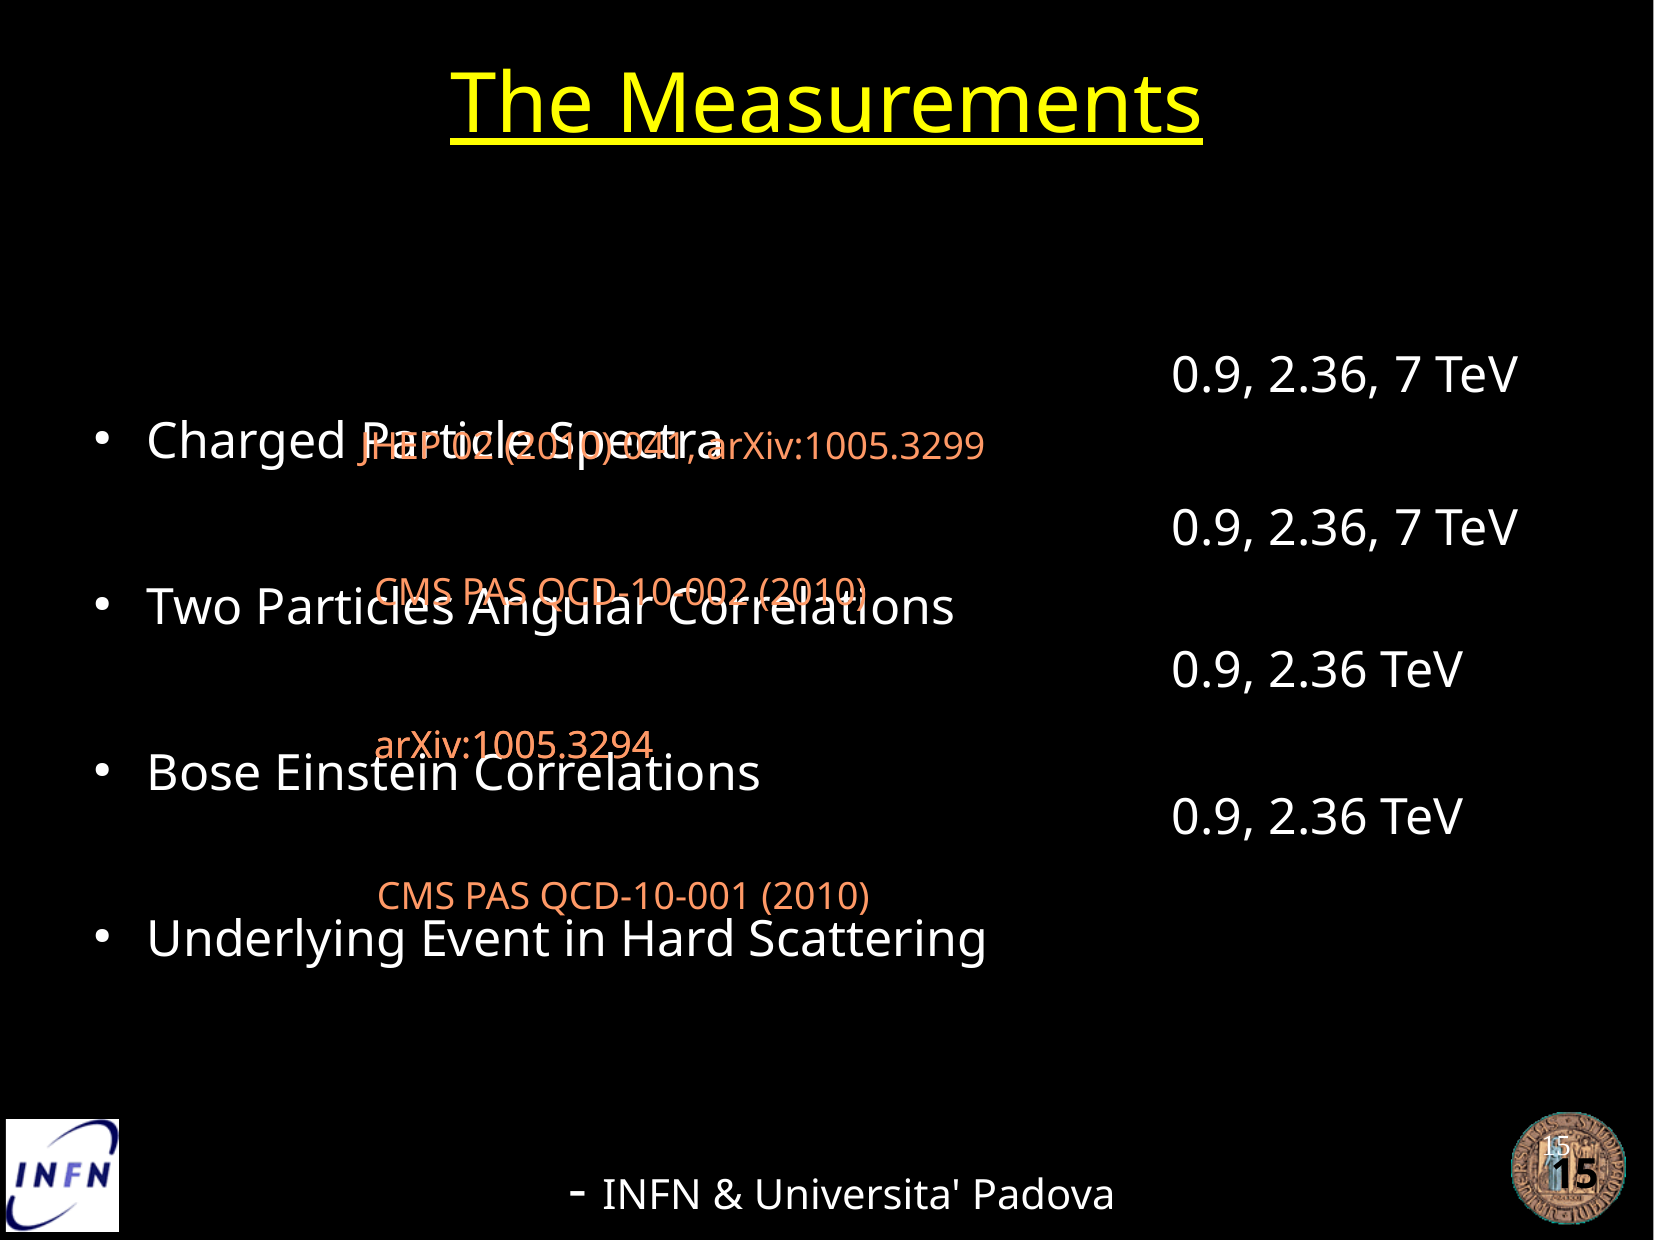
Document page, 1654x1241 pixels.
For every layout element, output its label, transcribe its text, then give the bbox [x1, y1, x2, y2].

text_box 0.9, 2.36 TeV [1157, 626, 1515, 700]
picture [1511, 1111, 1626, 1226]
text_box arXiv:1005.3294 [359, 711, 833, 771]
title The Measurements [82, 43, 1571, 157]
text_box CMS PAS QCD-10-001 (2010) [362, 862, 938, 922]
picture [5, 1119, 119, 1232]
text_box 0.9, 2.36, 7 TeV [1156, 484, 1578, 559]
text_box CMS PAS QCD-10-002 (2010) [359, 558, 1163, 618]
text_box 0.9, 2.36 TeV [1157, 774, 1515, 848]
text_box 0.9, 2.36, 7 TeV [1156, 331, 1578, 405]
text_box JHEP 02 (2010) 041, arXiv:1005.3299 [345, 412, 1088, 475]
list Charged Particle Spectra Two Particles Angular Correlations Bose Einstein Correlations Underlying Event in Hard Scattering [75, 336, 1051, 845]
